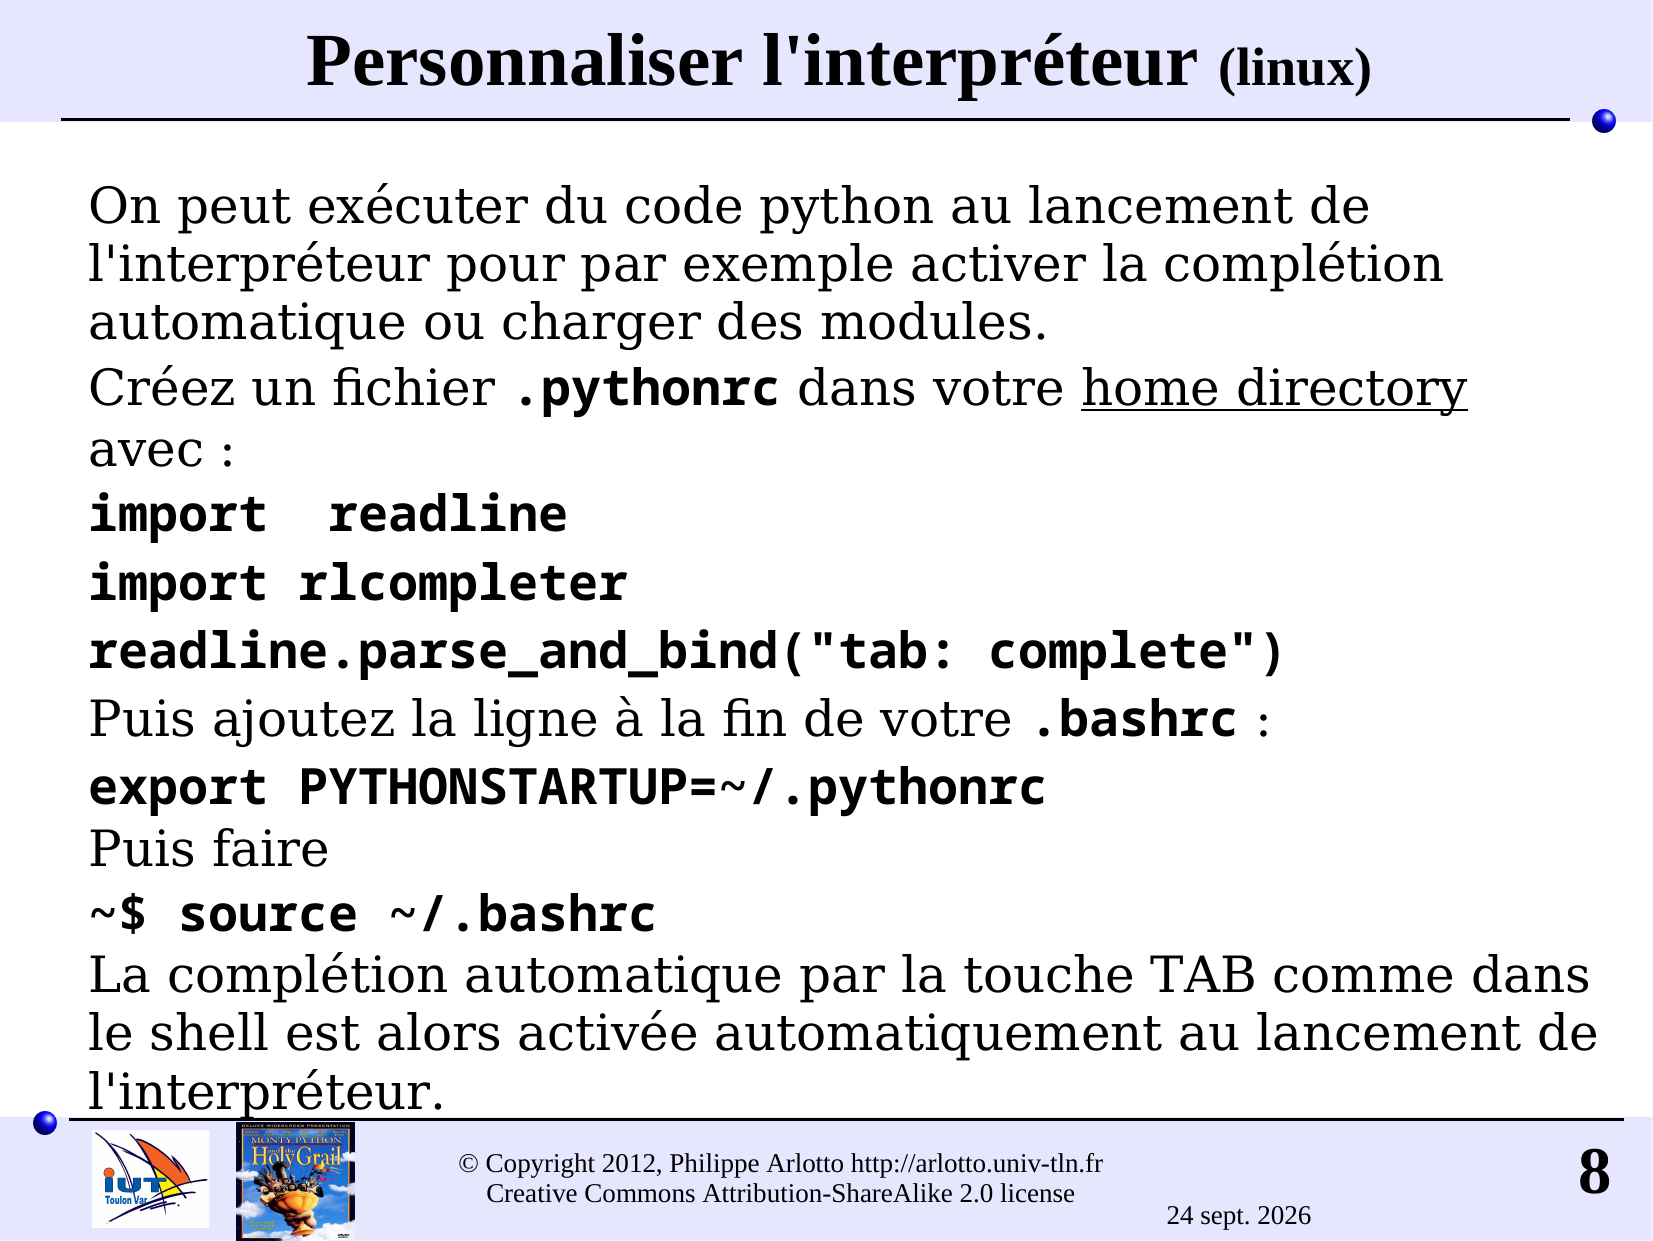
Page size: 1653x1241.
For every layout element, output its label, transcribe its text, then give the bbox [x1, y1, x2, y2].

picture [236, 1122, 355, 1241]
title Personnaliser l'interpréteur (linux) [95, 14, 1585, 107]
text_box On peut exécuter du code python au lancement de l'interpréteur pour par exemple activer la complétion automatique ou charger des modules. Créez un fichier .pythonrc dans votre home directory avec : import readline import rlcompleter readline.parse_and_bind("tab: complete") Puis ajoutez la ligne à la fin de votre .bashrc : export PYTHONSTARTUP=~/.pythonrc Puis faire ~$ source ~/.bashrc La complétion automatique par la touche TAB comme dans le shell est alors activée automatiquement au lancement de l'interpréteur. [88, 177, 1600, 1066]
